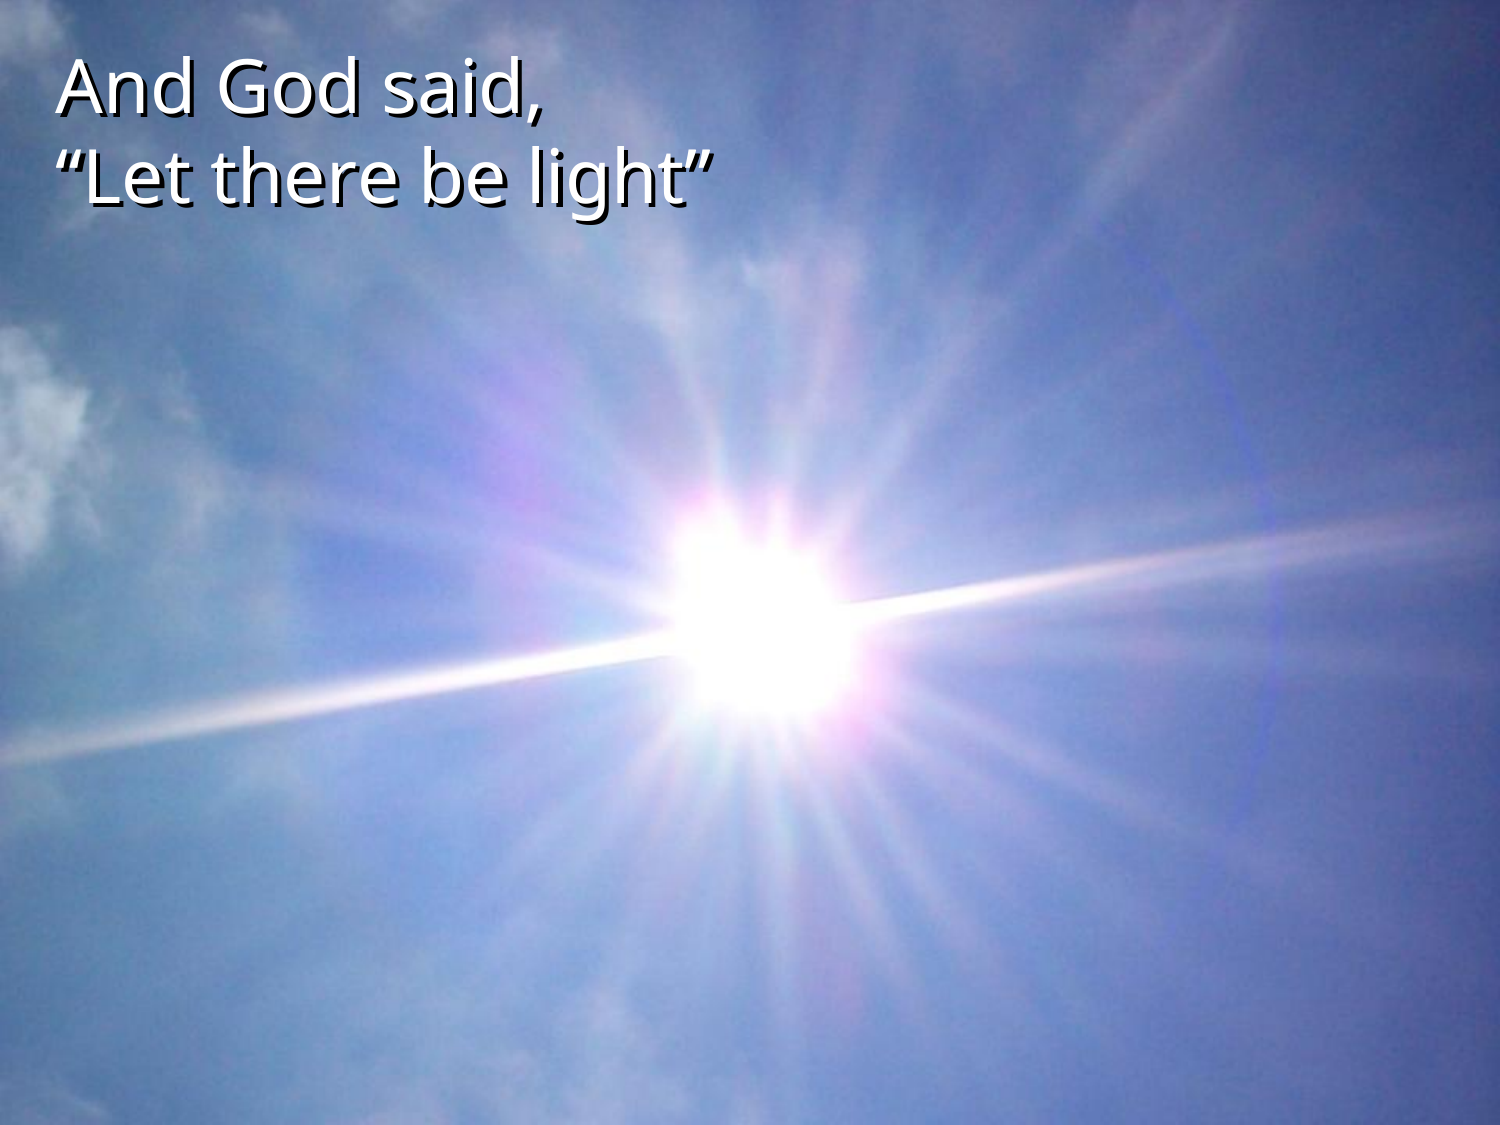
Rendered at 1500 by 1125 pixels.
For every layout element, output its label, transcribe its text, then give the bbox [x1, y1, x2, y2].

text_box And God said, “Let there be light” [41, 30, 810, 227]
picture [0, 0, 1500, 1125]
